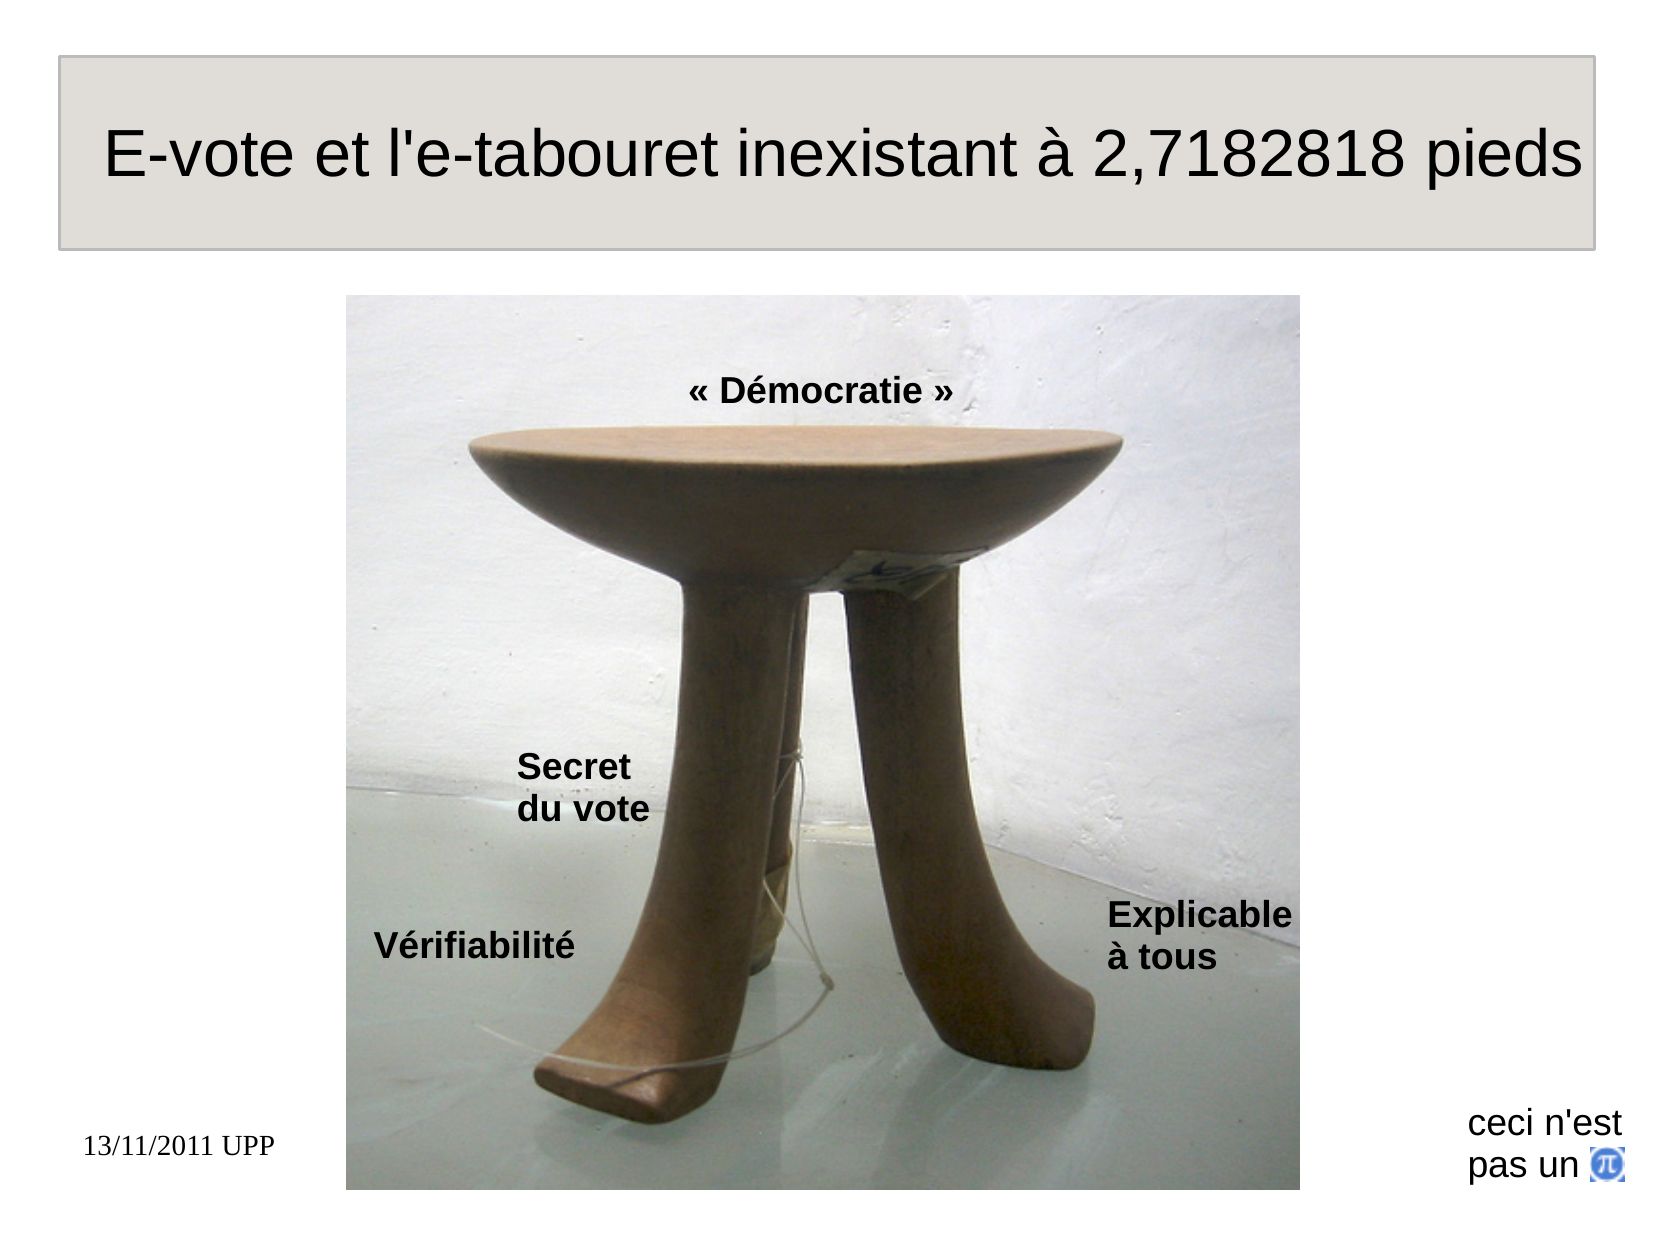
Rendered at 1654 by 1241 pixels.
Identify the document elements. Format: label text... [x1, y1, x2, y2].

title E-vote et l'e-tabouret inexistant à 2,7182818 pieds [59, 56, 1595, 250]
text_box ceci n'est pas un [1452, 1094, 1638, 1202]
text_box « Démocratie » [673, 362, 970, 426]
text_box Vérifiabilité [358, 917, 591, 981]
text_box Explicable à tous [1092, 885, 1308, 998]
picture [346, 295, 1300, 1190]
text_box Secret du vote [502, 738, 665, 850]
